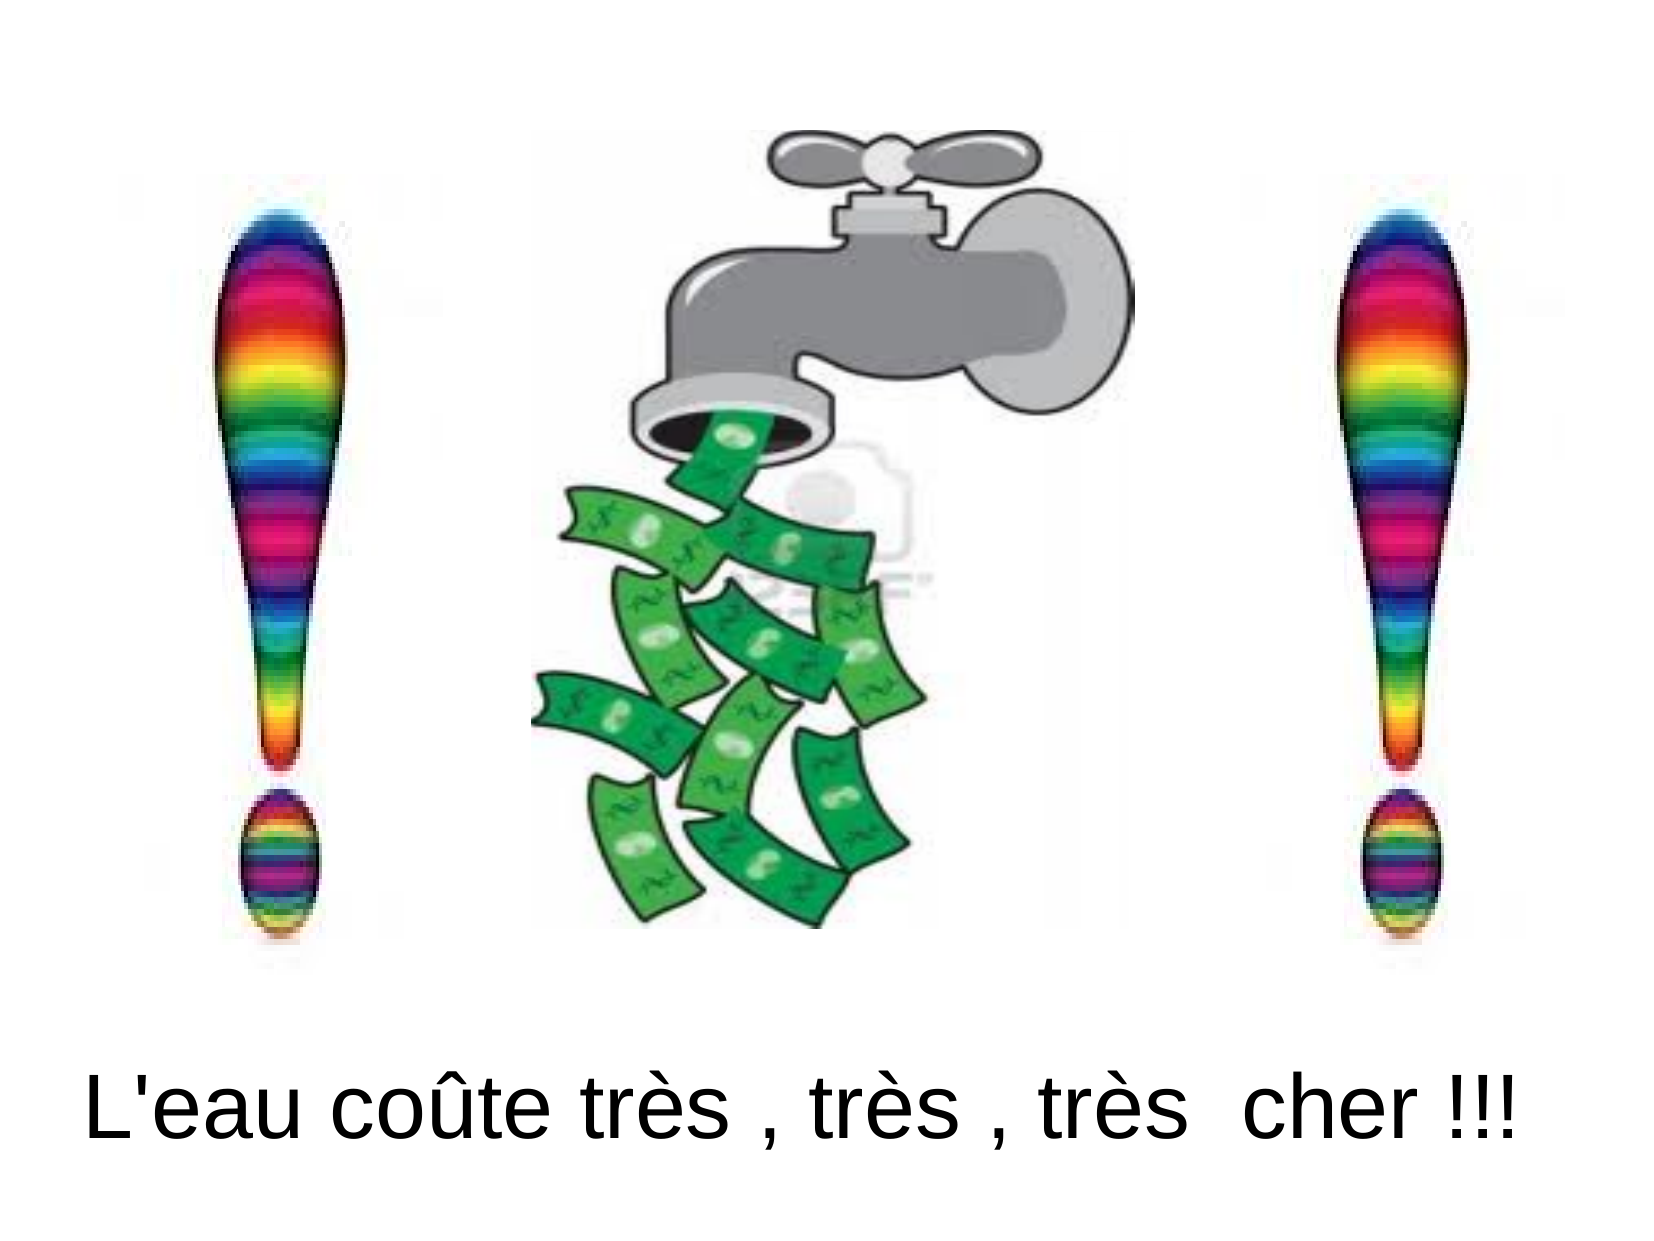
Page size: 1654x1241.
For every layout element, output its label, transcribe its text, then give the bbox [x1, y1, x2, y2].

picture [1240, 174, 1565, 975]
picture [118, 174, 443, 975]
title L'eau coûte très , très , très cher !!! [59, 1003, 1548, 1211]
picture [531, 130, 1135, 929]
